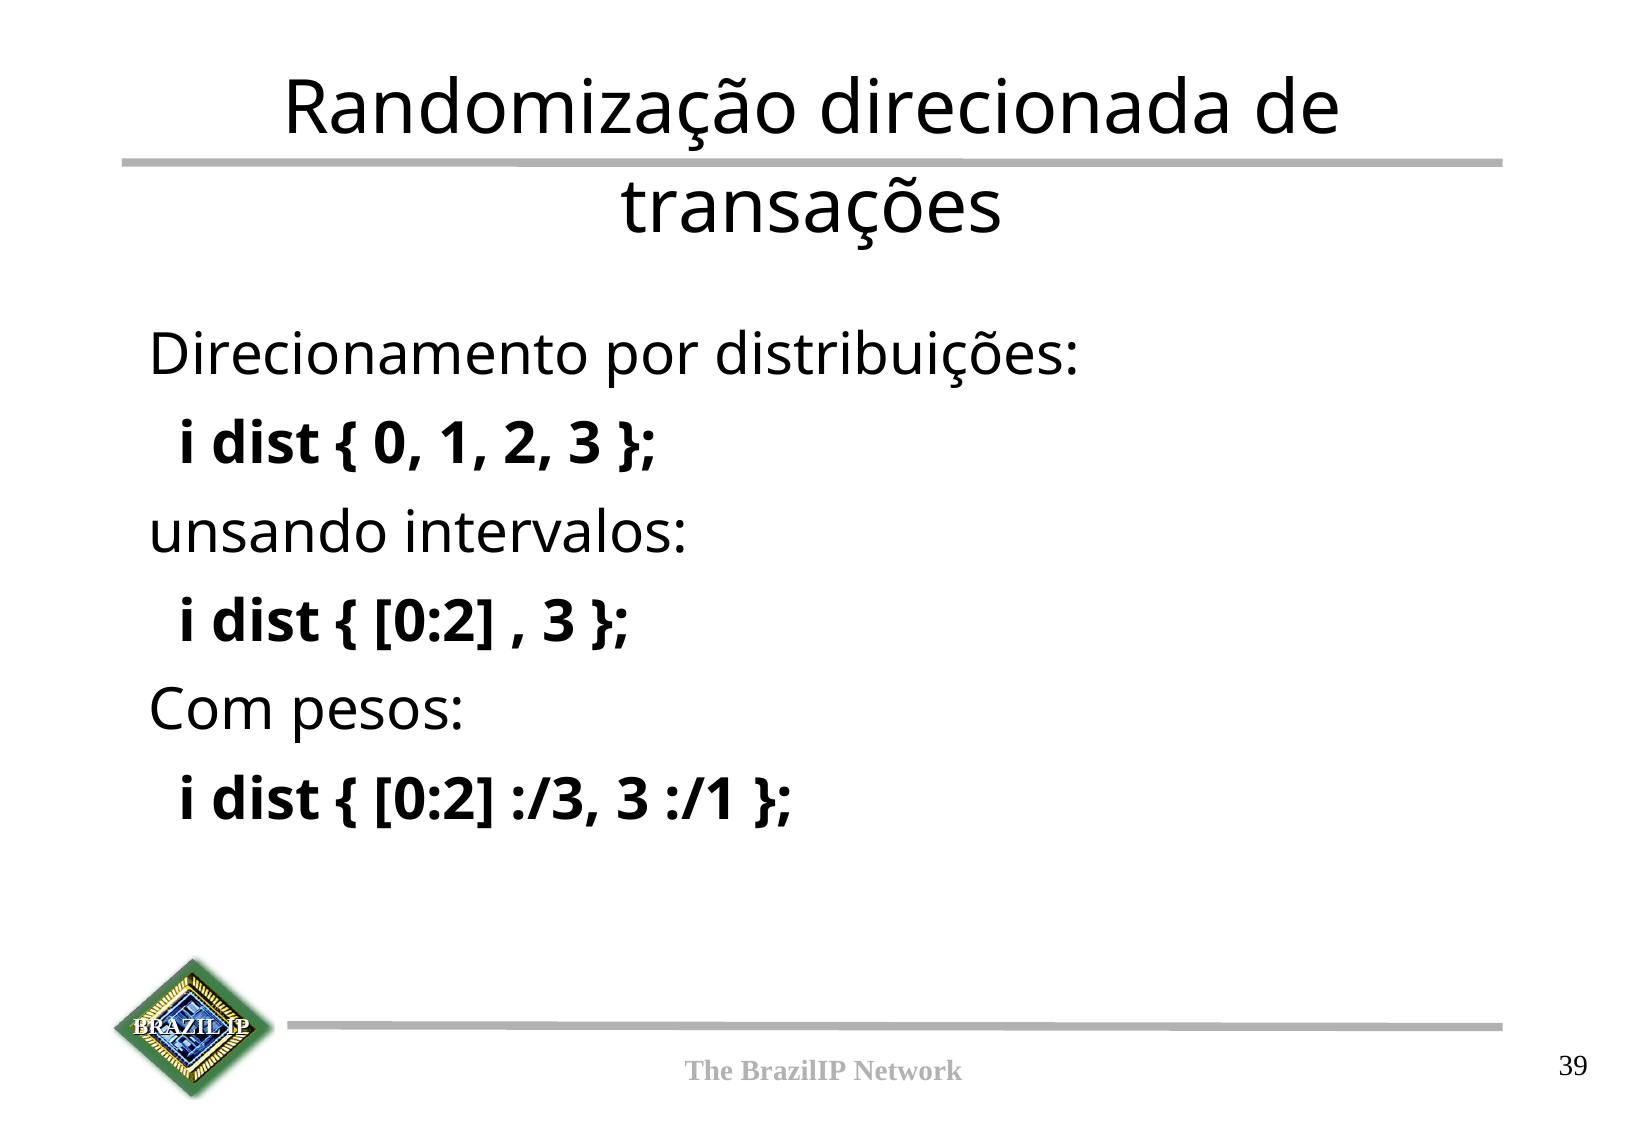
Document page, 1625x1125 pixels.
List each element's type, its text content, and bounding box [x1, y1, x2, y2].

title Randomização direcionada de transações [121, 57, 1503, 249]
picture [108, 953, 275, 1100]
picture [160, 1025, 168, 1033]
list Direcionamento por distribuições: i dist { 0, 1, 2, 3 }; unsando intervalos: i dist { [0:2] , 3 }; Com pesos: i dist { [0:2] :/3, 3 :/1 }; [133, 306, 1500, 1025]
